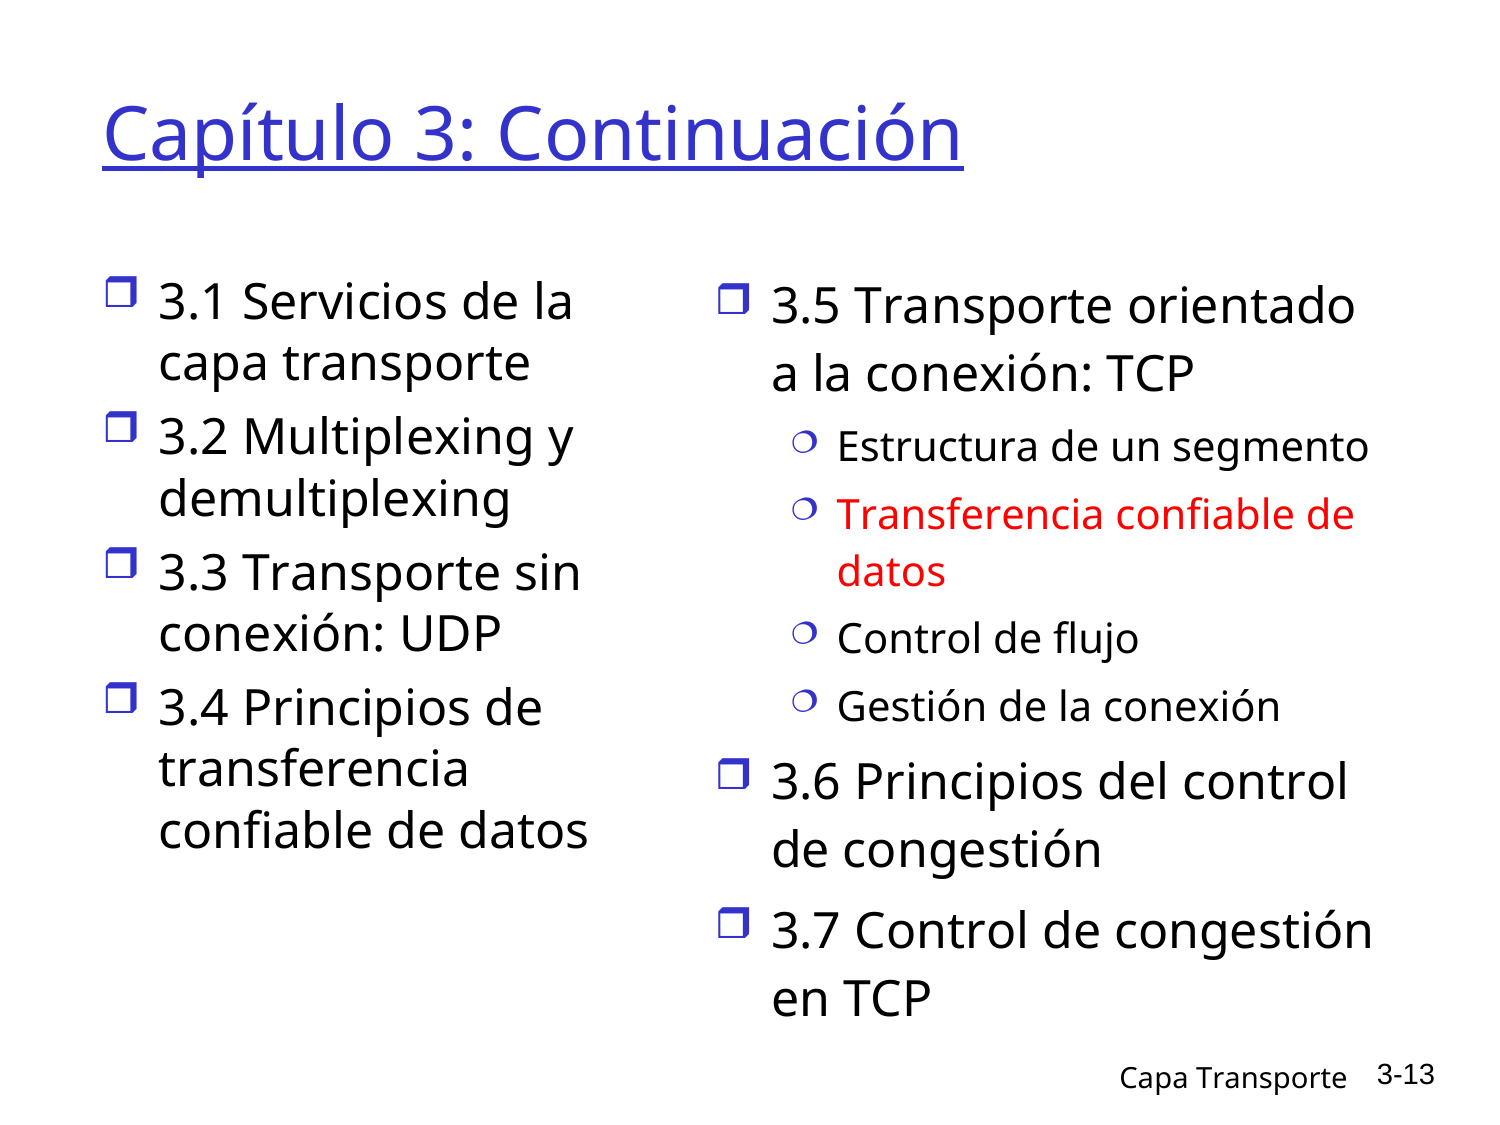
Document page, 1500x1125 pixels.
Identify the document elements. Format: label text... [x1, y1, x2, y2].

list 3.5 Transporte orientado a la conexión: TCP Estructura de un segmento Transferencia confiable de datos Control de flujo Gestión de la conexión 3.6 Principios del control de congestión 3.7 Control de congestión en TCP [699, 262, 1403, 1026]
title Capítulo 3: Continuación [87, 37, 1363, 225]
list 3.1 Servicios de la capa transporte 3.2 Multiplexing y demultiplexing 3.3 Transporte sin conexión: UDP 3.4 Principios de transferencia confiable de datos [87, 262, 699, 1026]
